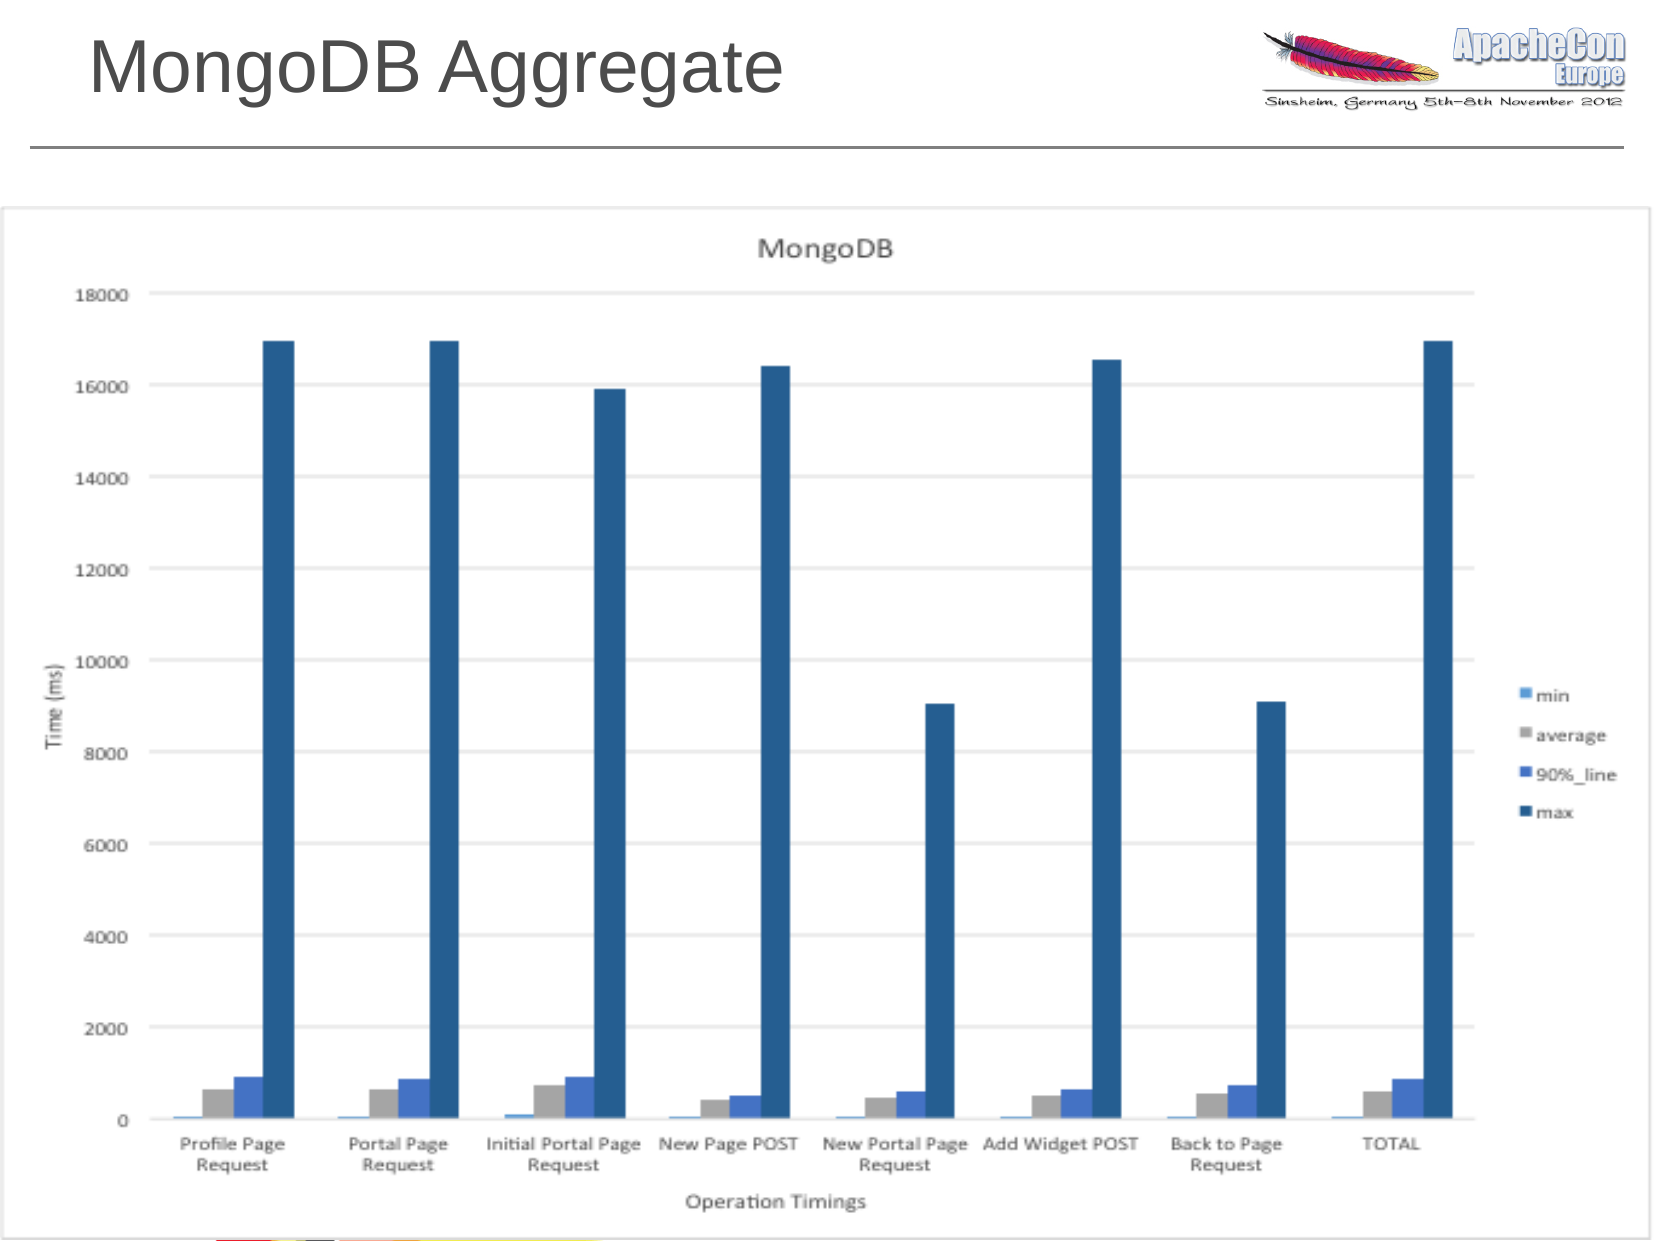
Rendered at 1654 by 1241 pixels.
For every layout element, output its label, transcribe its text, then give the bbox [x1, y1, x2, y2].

title MongoDB Aggregate [88, 18, 1447, 116]
picture [0, 0, 1654, 1241]
